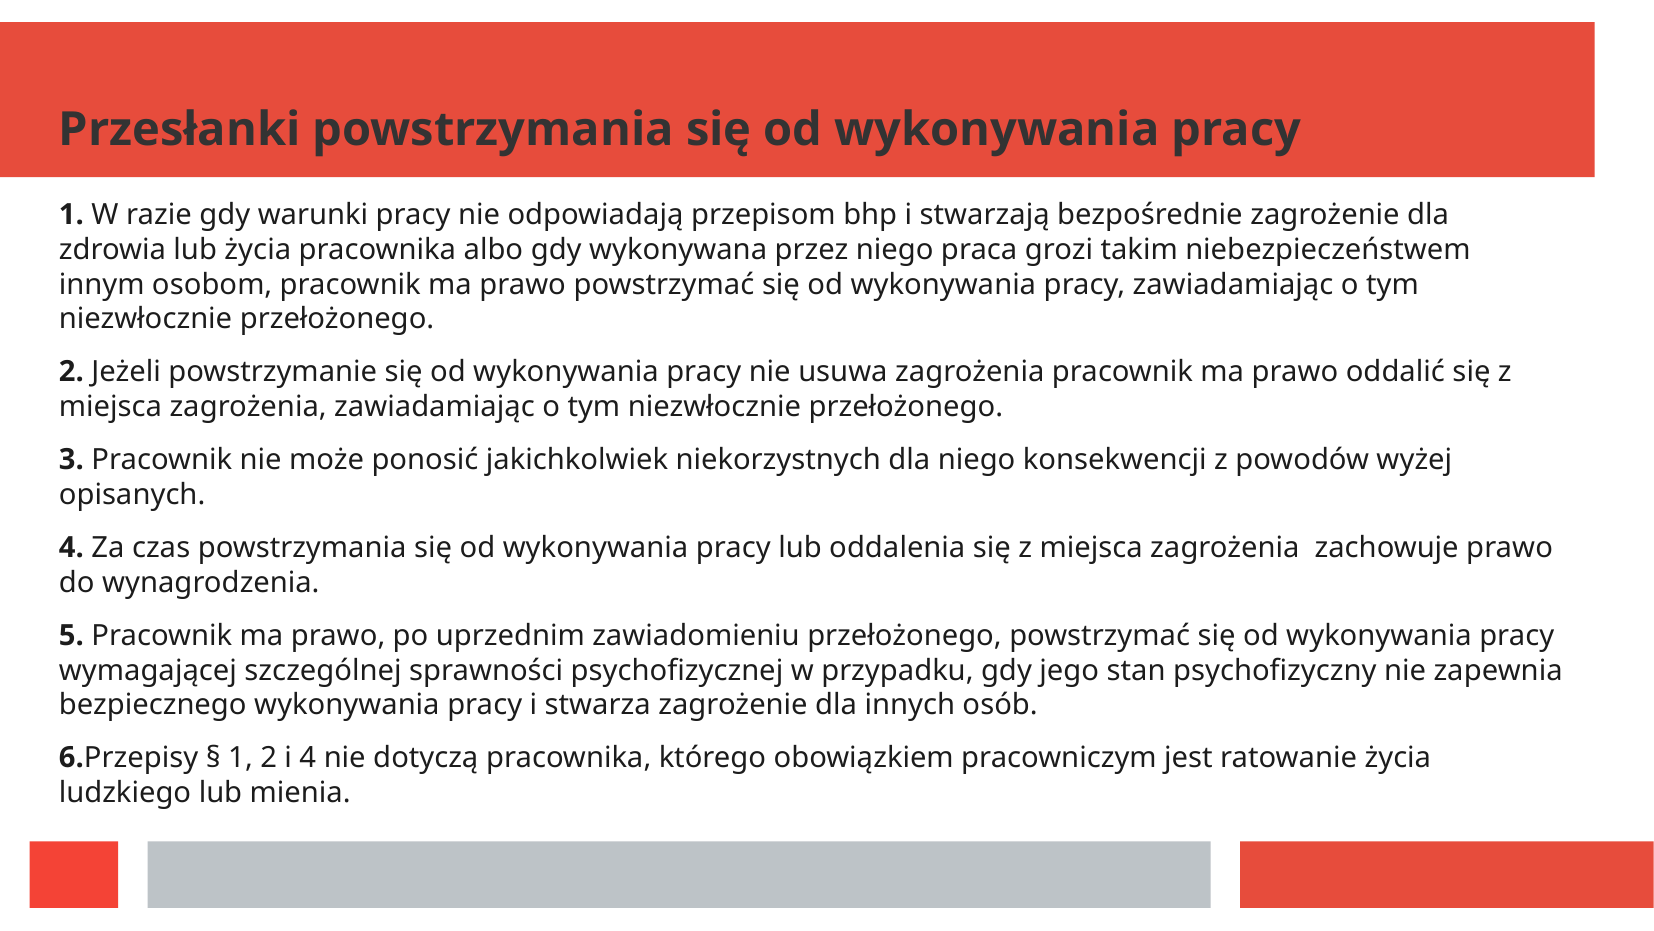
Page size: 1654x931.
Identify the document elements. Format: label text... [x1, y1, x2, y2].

subtitle 1. W razie gdy warunki pracy nie odpowiadają przepisom bhp i stwarzają bezpośrednie zagrożenie dla zdrowia lub życia pracownika albo gdy wykonywana przez niego praca grozi takim niebezpieczeństwem innym osobom, pracownik ma prawo powstrzymać się od wykonywania pracy, zawiadamiając o tym niezwłocznie przełożonego. 2. Jeżeli powstrzymanie się od wykonywania pracy nie usuwa zagrożenia pracownik ma prawo oddalić się z miejsca zagrożenia, zawiadamiając o tym niezwłocznie przełożonego. 3. Pracownik nie może ponosić jakichkolwiek niekorzystnych dla niego konsekwencji z powodów wyżej opisanych. 4. Za czas powstrzymania się od wykonywania pracy lub oddalenia się z miejsca zagrożenia zachowuje prawo do wynagrodzenia. 5. Pracownik ma prawo, po uprzednim zawiadomieniu przełożonego, powstrzymać się od wykonywania pracy wymagającej szczególnej sprawności psychofizycznej w przypadku, gdy jego stan psychofizyczny nie zapewnia bezpiecznego wykonywania pracy i stwarza zagrożenie dla innych osób. 6.Przepisy § 1, 2 i 4 nie dotyczą pracownika, którego obowiązkiem pracowniczym jest ratowanie życia ludzkiego lub mienia. [59, 195, 1565, 750]
title Przesłanki powstrzymania się od wykonywania pracy [59, 44, 1595, 156]
